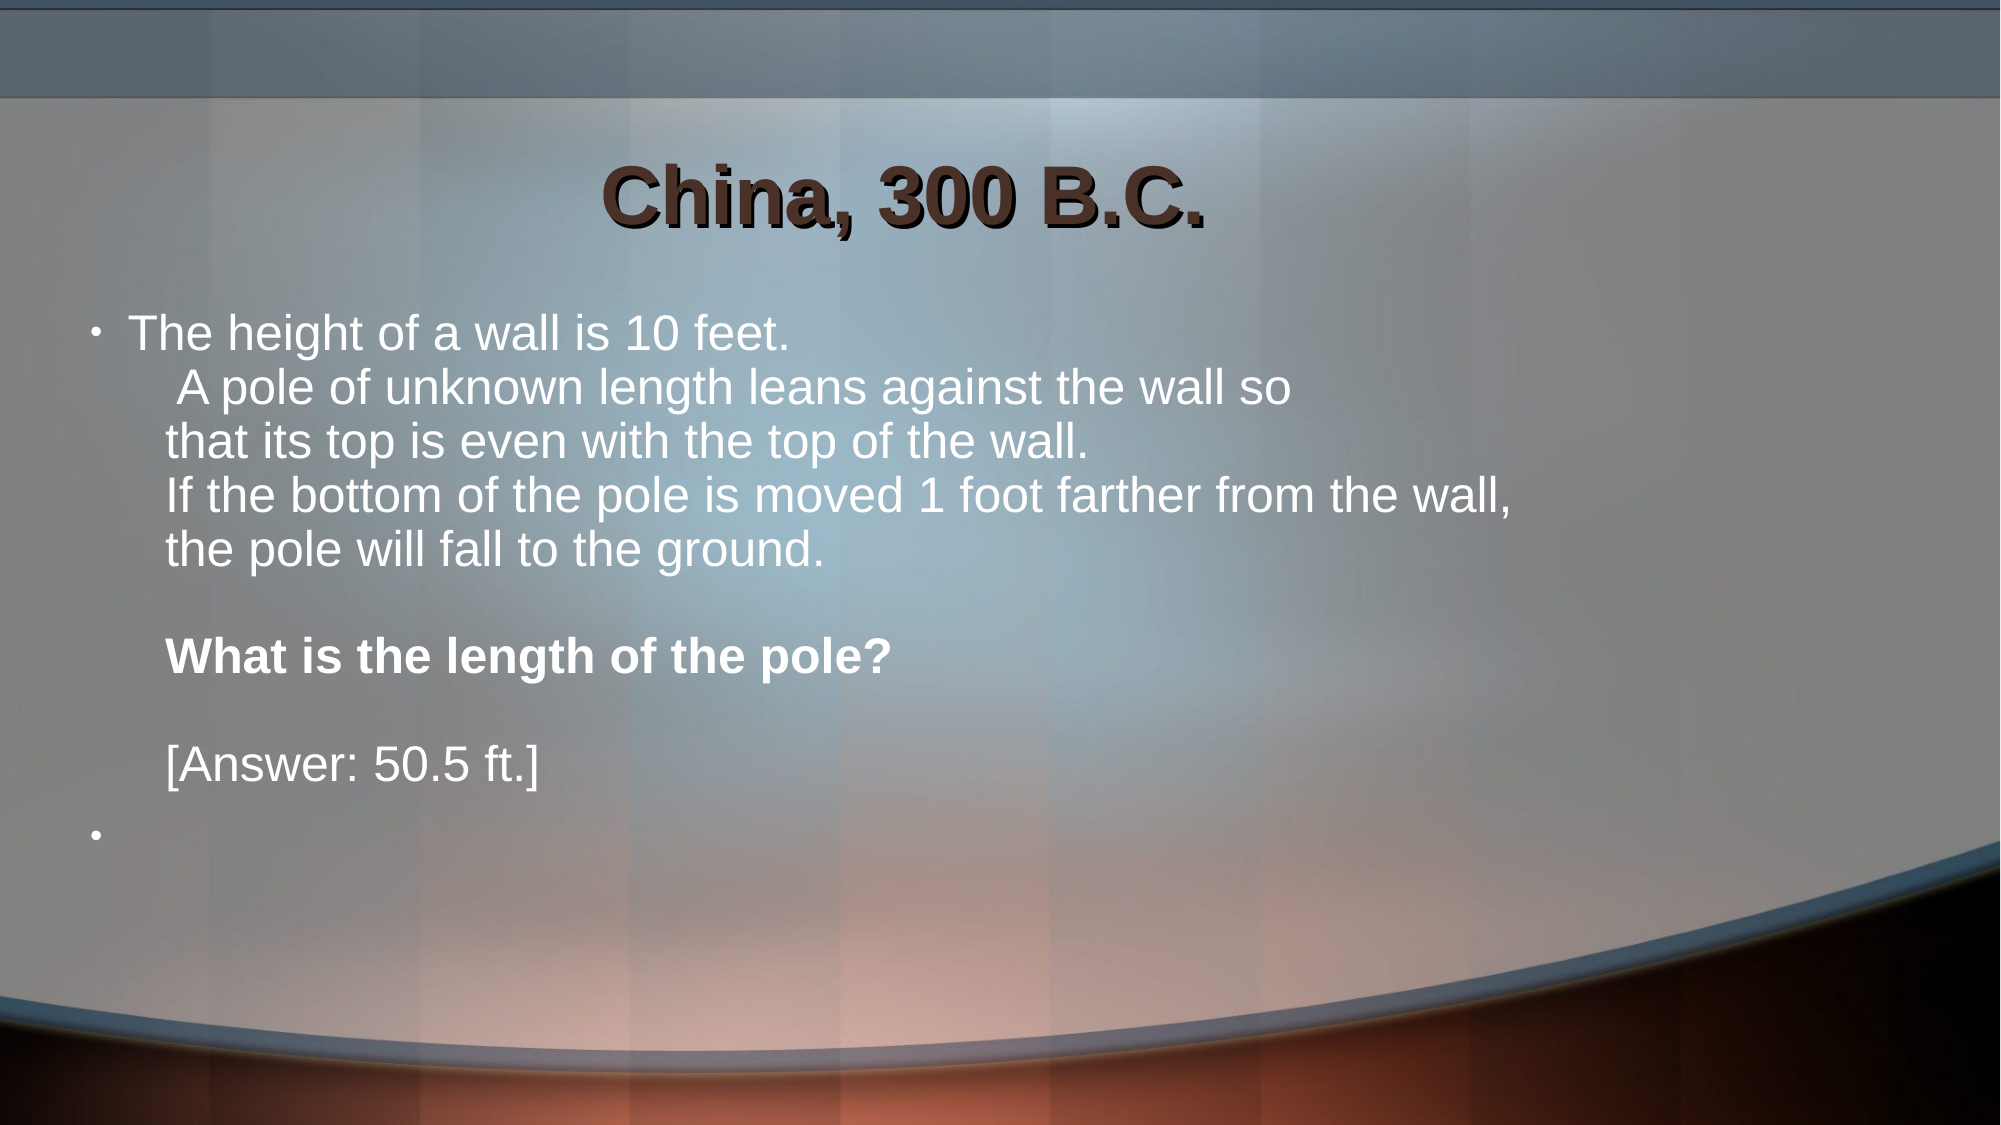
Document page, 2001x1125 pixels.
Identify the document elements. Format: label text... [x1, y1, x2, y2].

list The height of a wall is 10 feet. A pole of unknown length leans against the wall so that its top is even with the top of the wall. If the bottom of the pole is moved 1 foot farther from the wall, the pole will fall to the ground. What is the length of the pole? [Answer: 50.5 ft.] [75, 299, 1732, 920]
title China, 300 B.C. [75, 104, 1732, 294]
